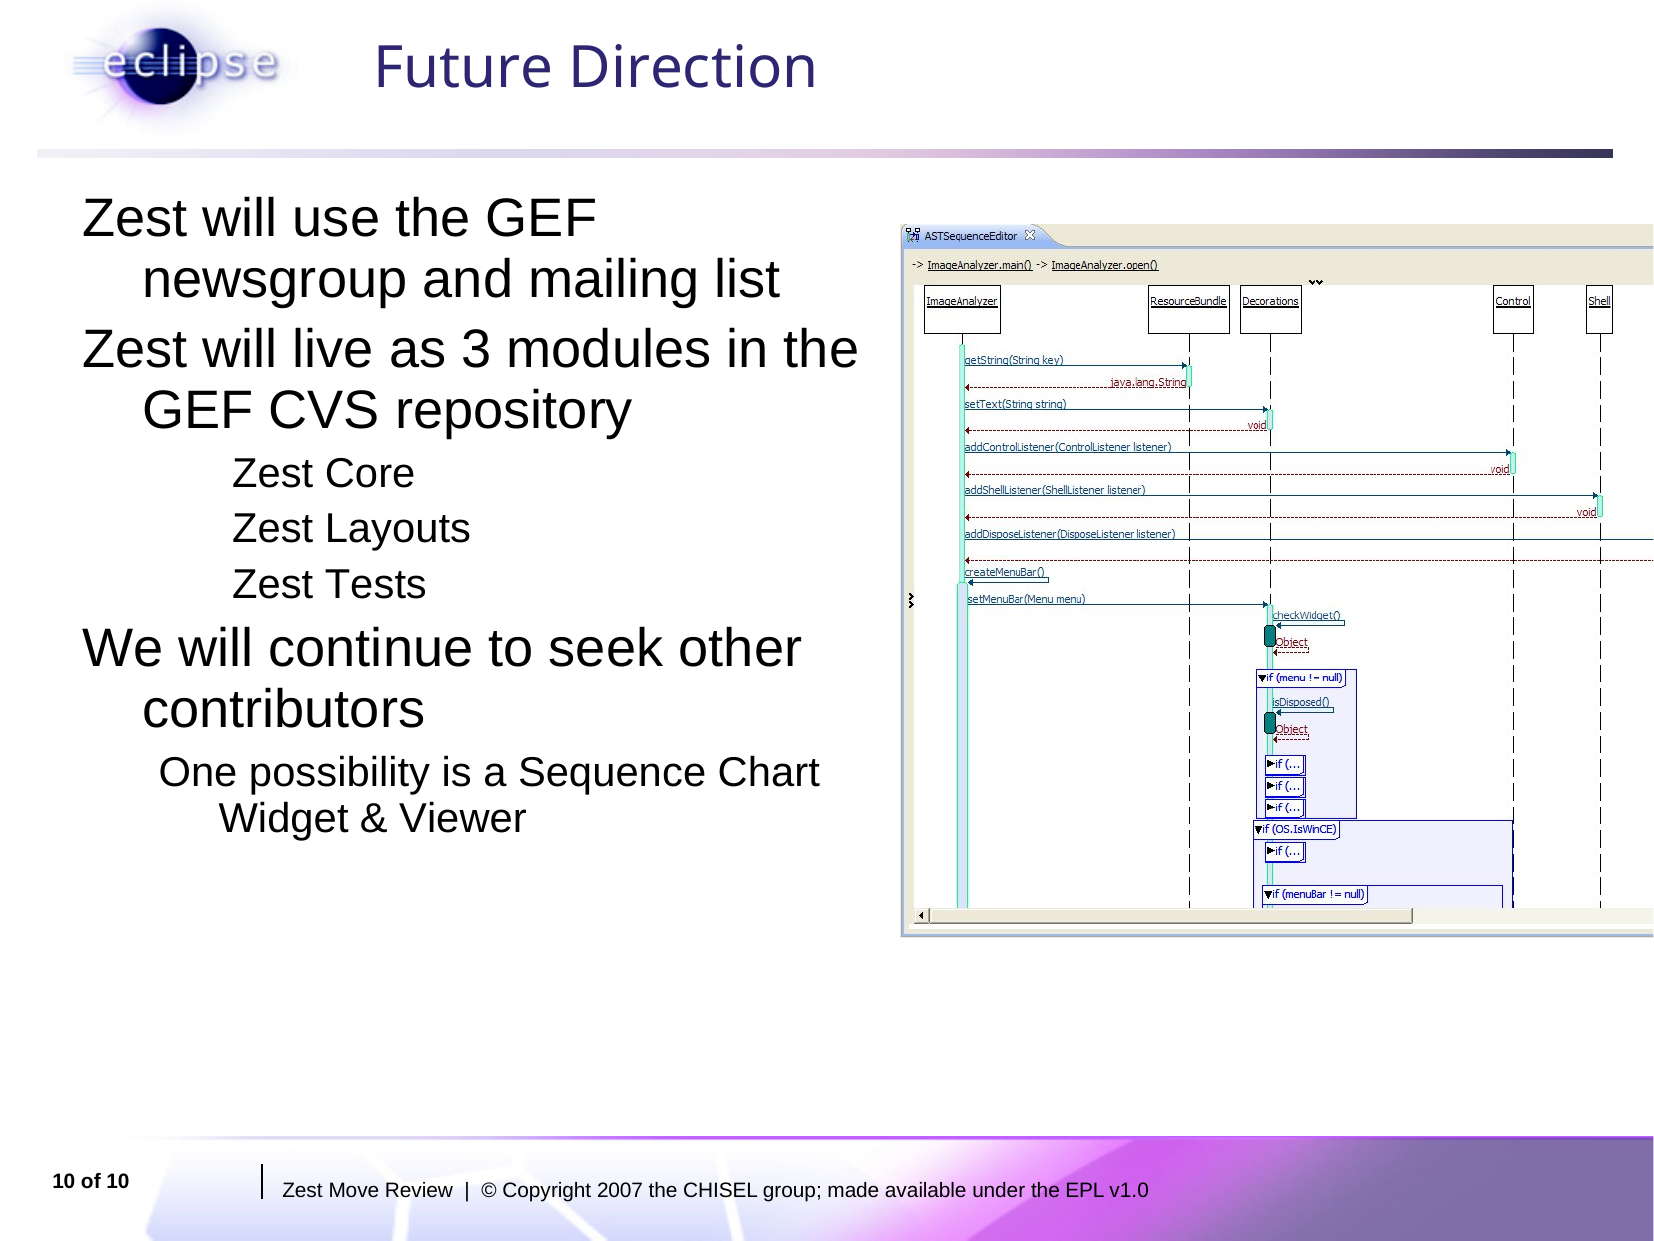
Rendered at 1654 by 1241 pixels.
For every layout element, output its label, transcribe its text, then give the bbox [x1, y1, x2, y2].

list Zest will use the GEF newsgroup and mailing list Zest will live as 3 modules in the GEF CVS repository Zest Core Zest Layouts Zest Tests We will continue to seek other contributors One possibility is a Sequence Chart Widget & Viewer [82, 187, 863, 1137]
picture [900, 224, 1654, 938]
title Future Direction [373, 20, 1518, 112]
picture [0, 1136, 1654, 1241]
picture [64, 0, 299, 144]
picture [37, 149, 1613, 158]
